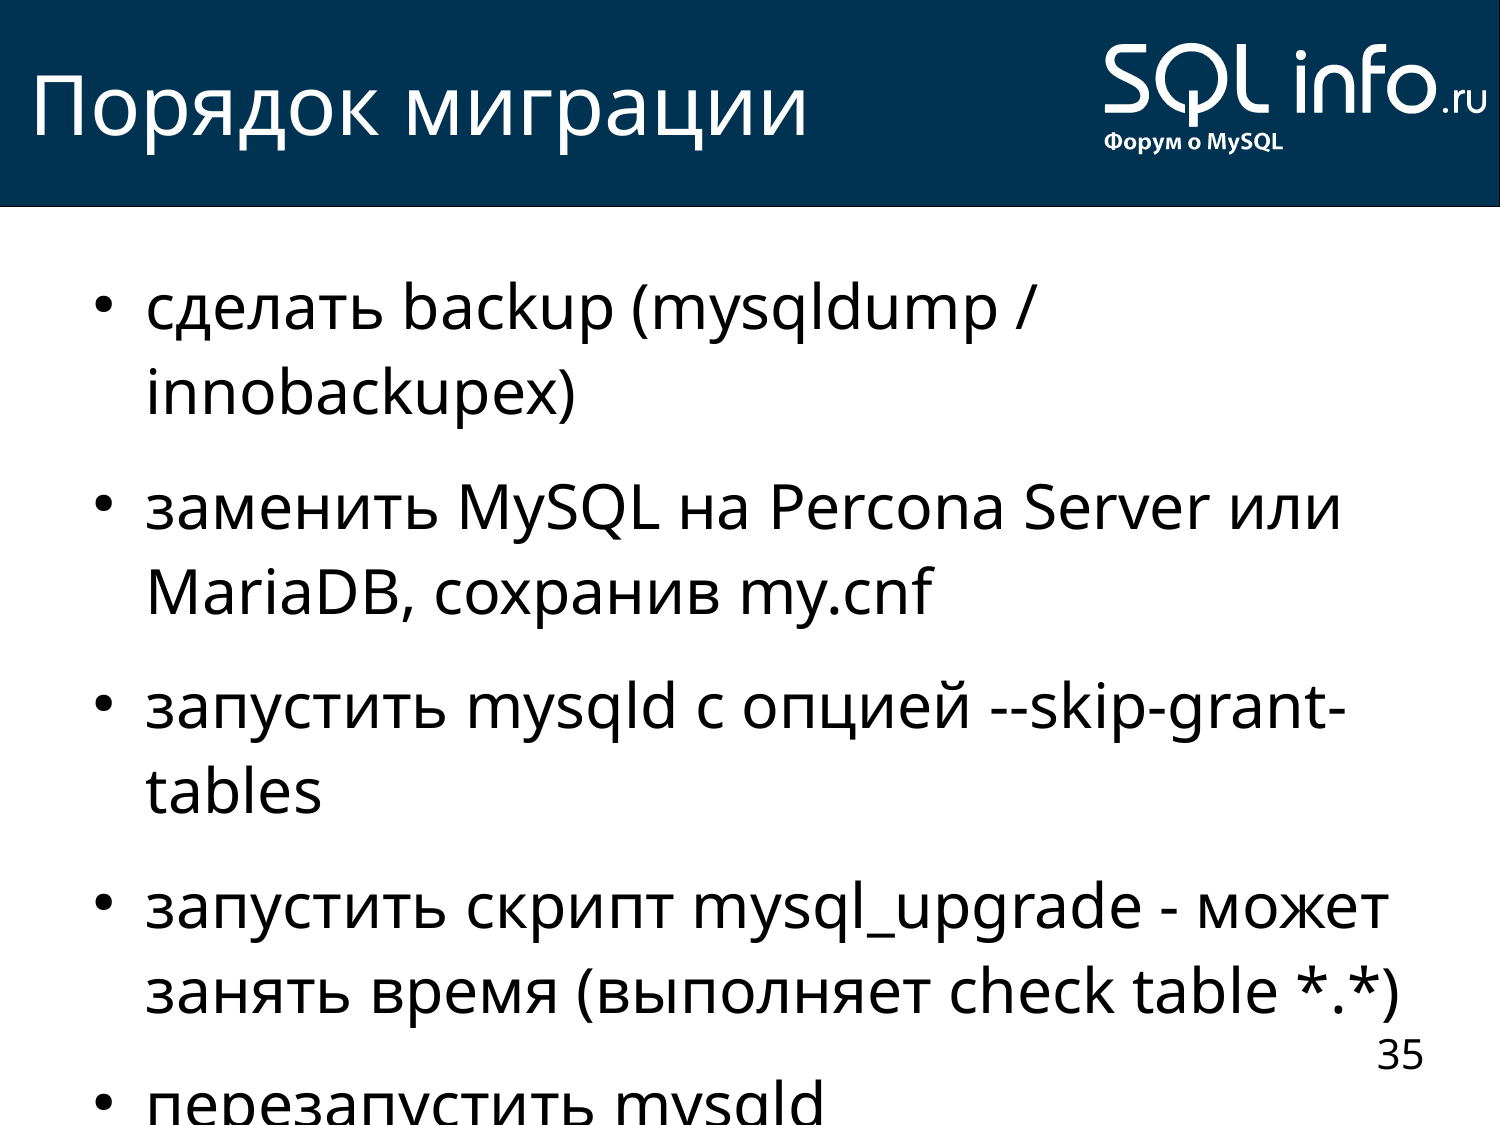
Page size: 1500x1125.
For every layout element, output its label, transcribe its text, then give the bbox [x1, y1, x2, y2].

title Порядок миграции [29, 0, 1093, 207]
picture [1093, 29, 1495, 166]
list сделать backup (mysqldump / innobackupex) заменить MySQL на Percona Server или MariaDB, сохранив my.cnf запустить mysqld с опцией --skip-grant-tables запустить скрипт mysql_upgrade - может занять время (выполняет check table *.*) перезапустить mysqld [75, 263, 1425, 1093]
